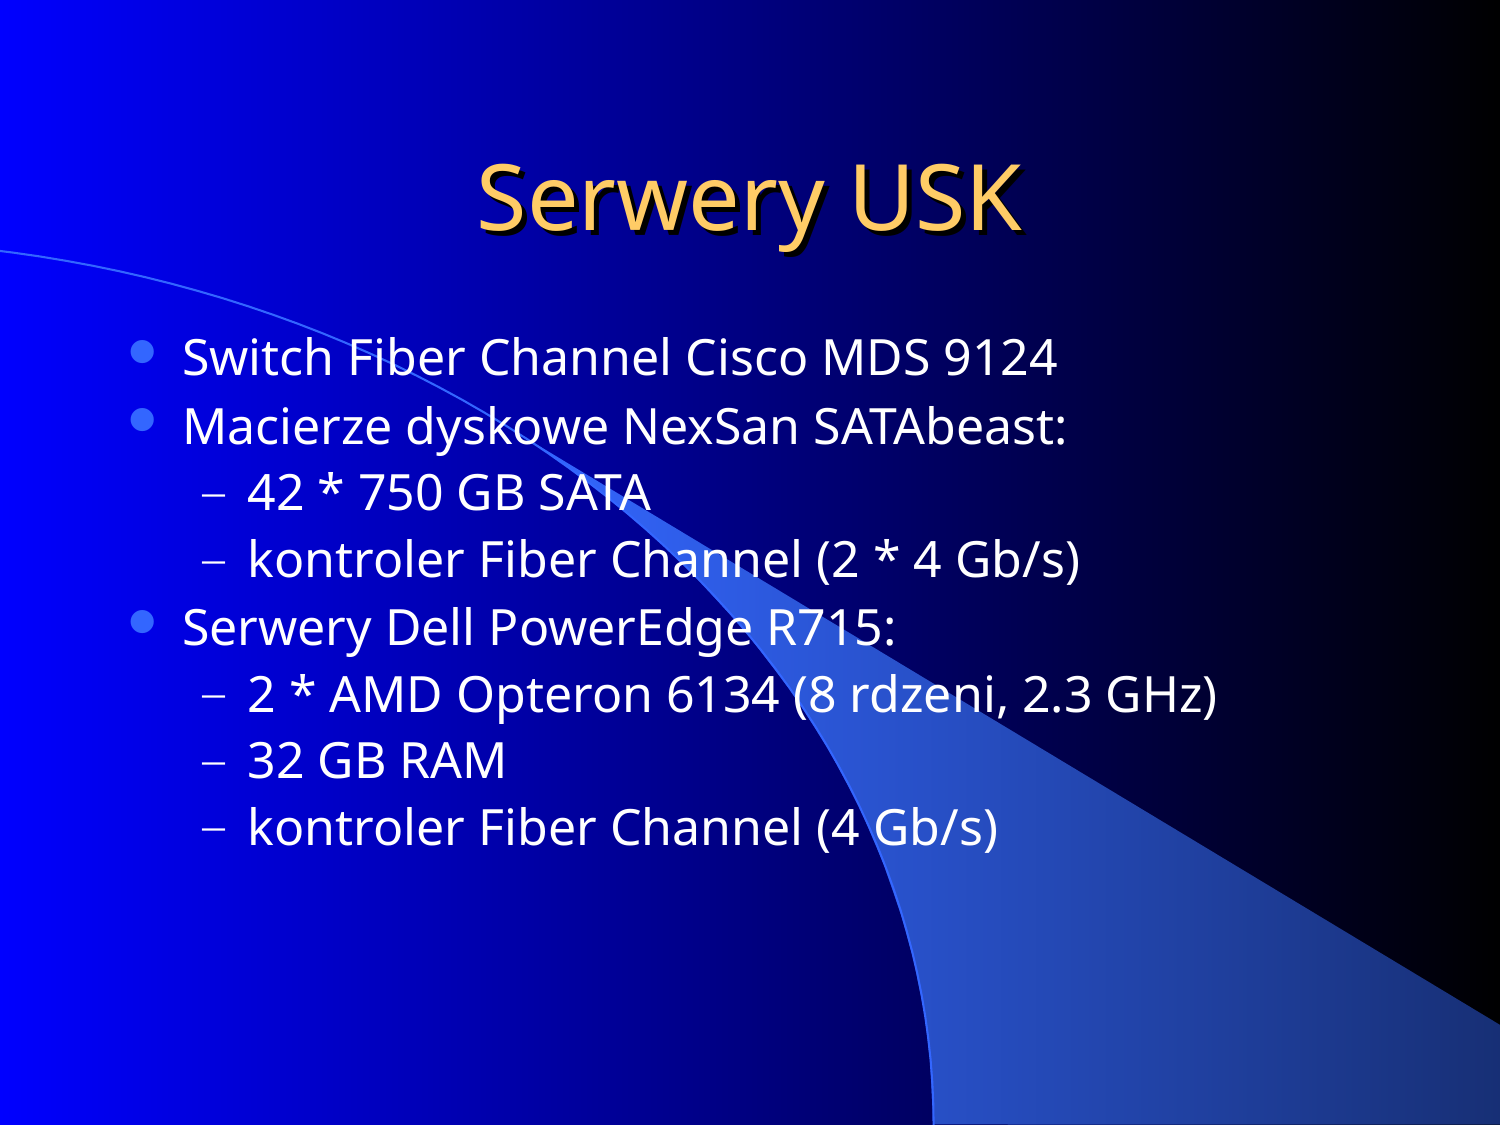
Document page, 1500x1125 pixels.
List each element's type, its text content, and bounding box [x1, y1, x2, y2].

list Switch Fiber Channel Cisco MDS 9124 Macierze dyskowe NexSan SATAbeast: 42 * 750 GB SATA kontroler Fiber Channel (2 * 4 Gb/s) Serwery Dell PowerEdge R715: 2 * AMD Opteron 6134 (8 rdzeni, 2.3 GHz) 32 GB RAM kontroler Fiber Channel (4 Gb/s) [112, 324, 1388, 1000]
title Serwery USK [112, 99, 1388, 288]
